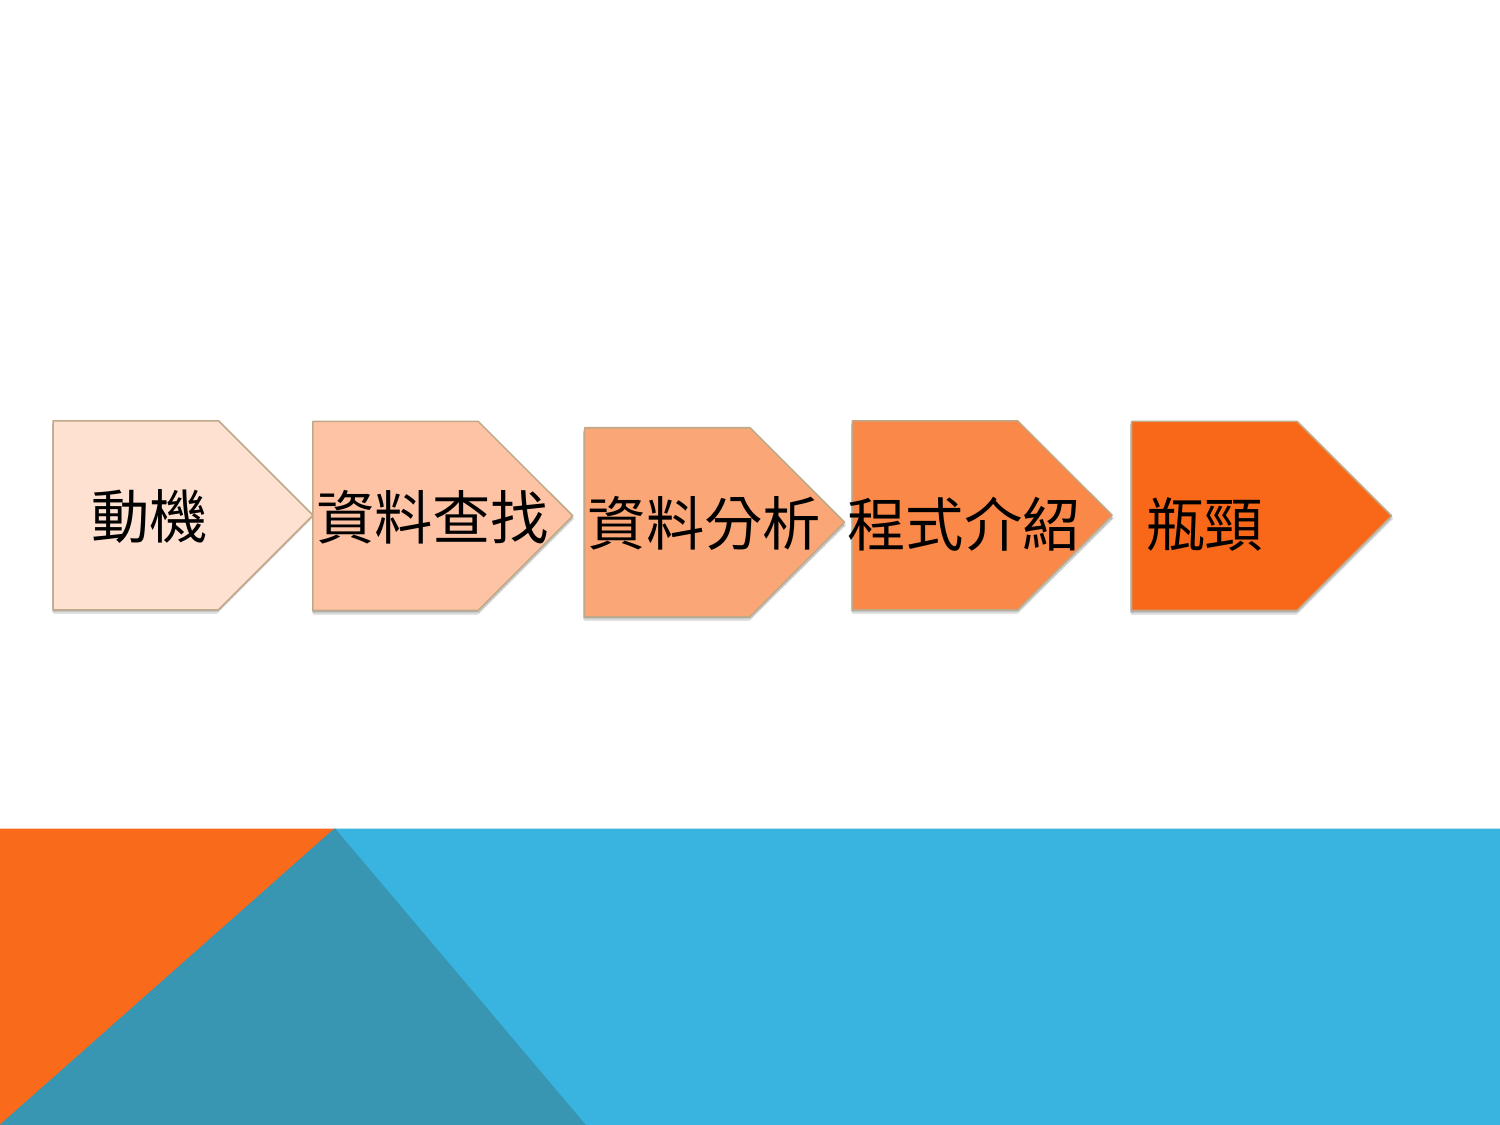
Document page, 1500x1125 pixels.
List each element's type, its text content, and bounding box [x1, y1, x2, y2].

text_box [312, 561, 528, 611]
text_box [852, 420, 1074, 477]
text_box 資料分析 [572, 477, 832, 568]
text_box [53, 420, 268, 610]
text_box [584, 427, 800, 477]
text_box [1131, 569, 1339, 611]
text_box [312, 421, 527, 470]
text_box 資料查找 [301, 470, 584, 561]
text_box 瓶頸 [1131, 478, 1470, 569]
text_box [852, 568, 1060, 610]
title 動機 [1068, 470, 1131, 477]
title 動機 [794, 470, 852, 477]
text_box [584, 568, 799, 617]
title 動機 [76, 470, 301, 561]
text_box 程式介紹 [832, 477, 1131, 568]
text_box [1131, 421, 1354, 478]
